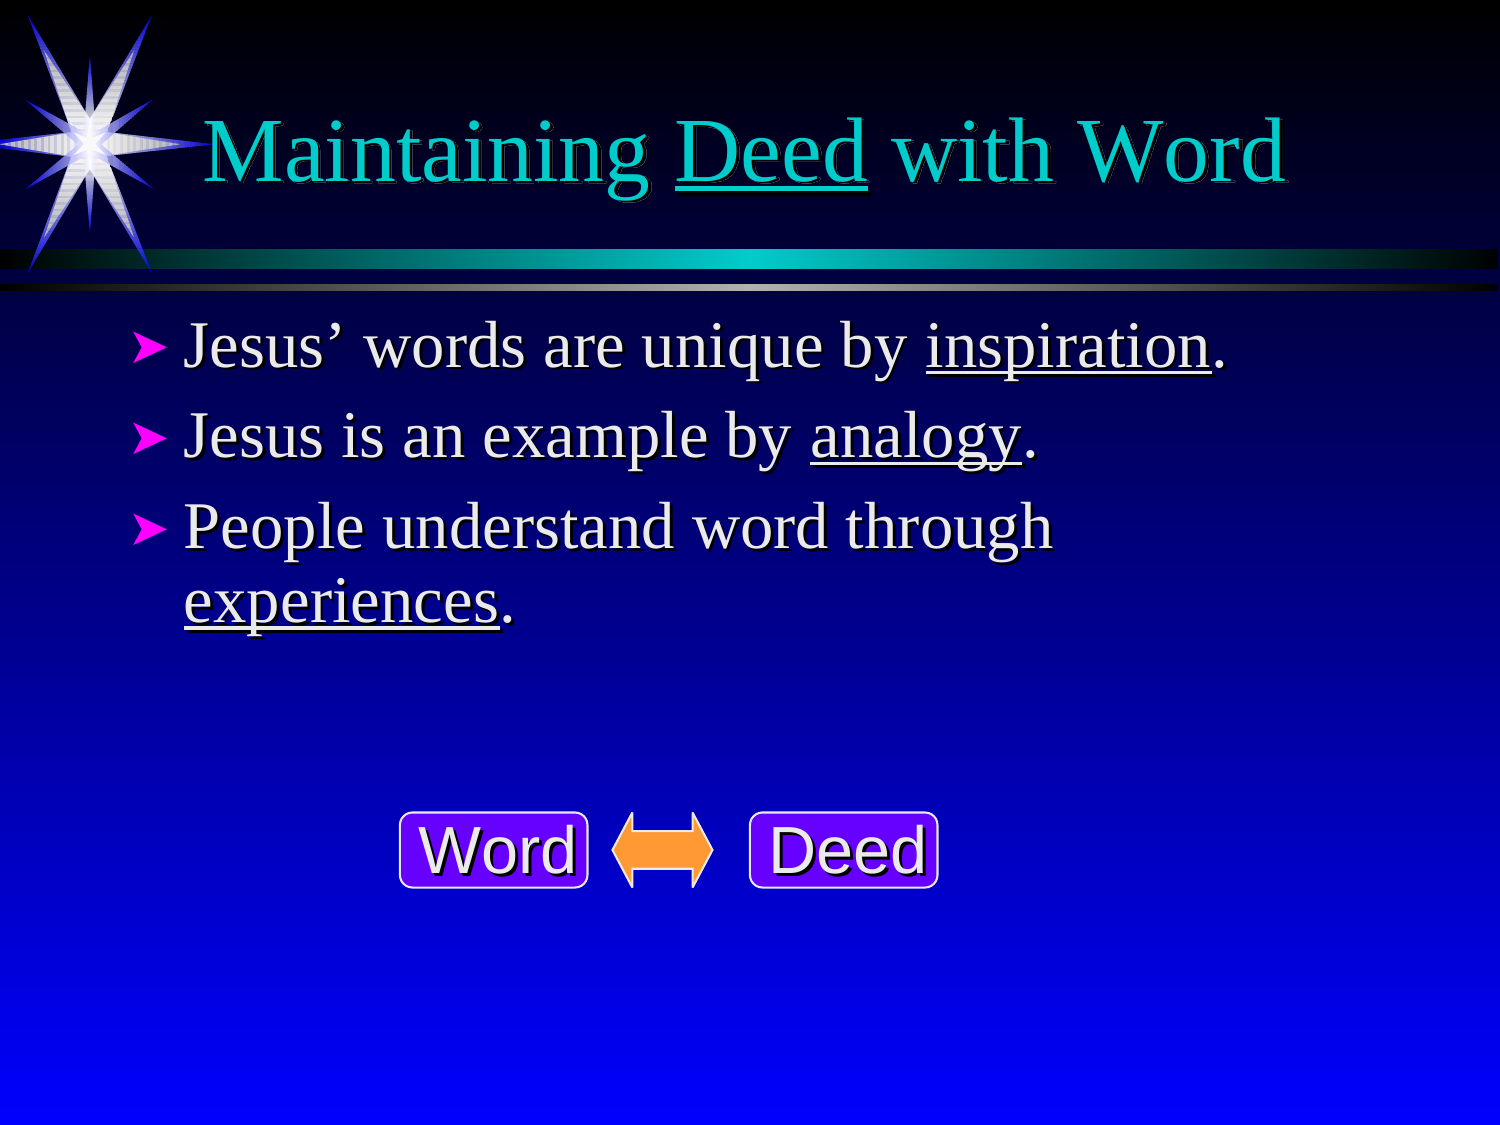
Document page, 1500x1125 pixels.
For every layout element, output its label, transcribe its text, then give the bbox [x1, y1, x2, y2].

text_box Word [399, 812, 588, 888]
title Maintaining Deed with Word [187, 56, 1463, 244]
list Jesus’ words are unique by inspiration. Jesus is an example by analogy. People understand word through experiences. [112, 299, 1388, 976]
text_box Deed [749, 812, 938, 888]
text_box you [40, 233, 52, 239]
text_box you [127, 233, 139, 239]
text_box [612, 812, 713, 888]
